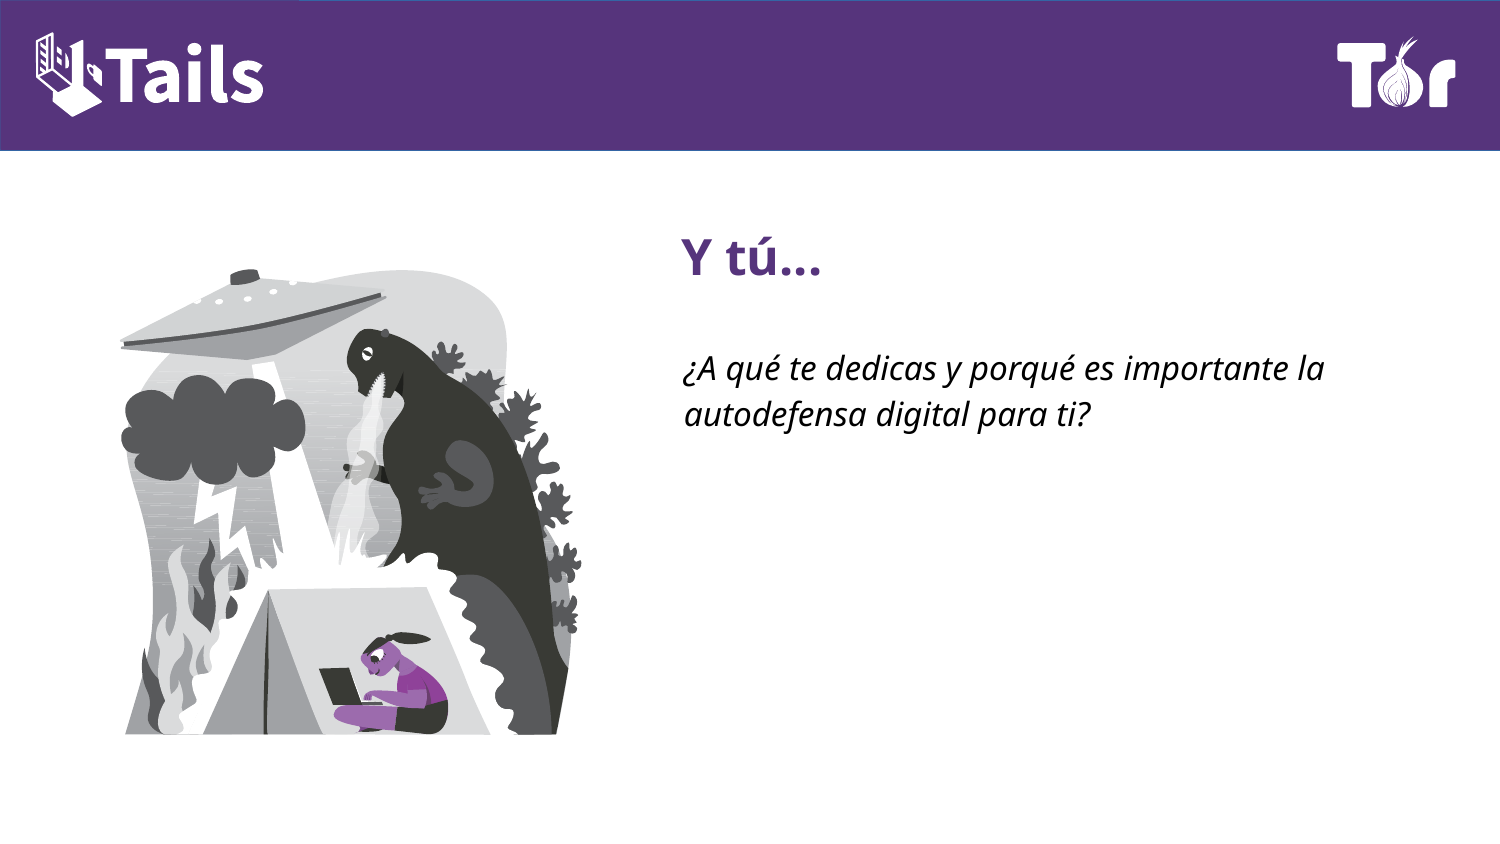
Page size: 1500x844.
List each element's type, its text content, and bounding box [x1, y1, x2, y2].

title Y tú... [681, 192, 1463, 319]
picture [69, 260, 632, 739]
text_box ¿A qué te dedicas y porqué es importante la autodefensa digital para ti? [669, 337, 1457, 488]
